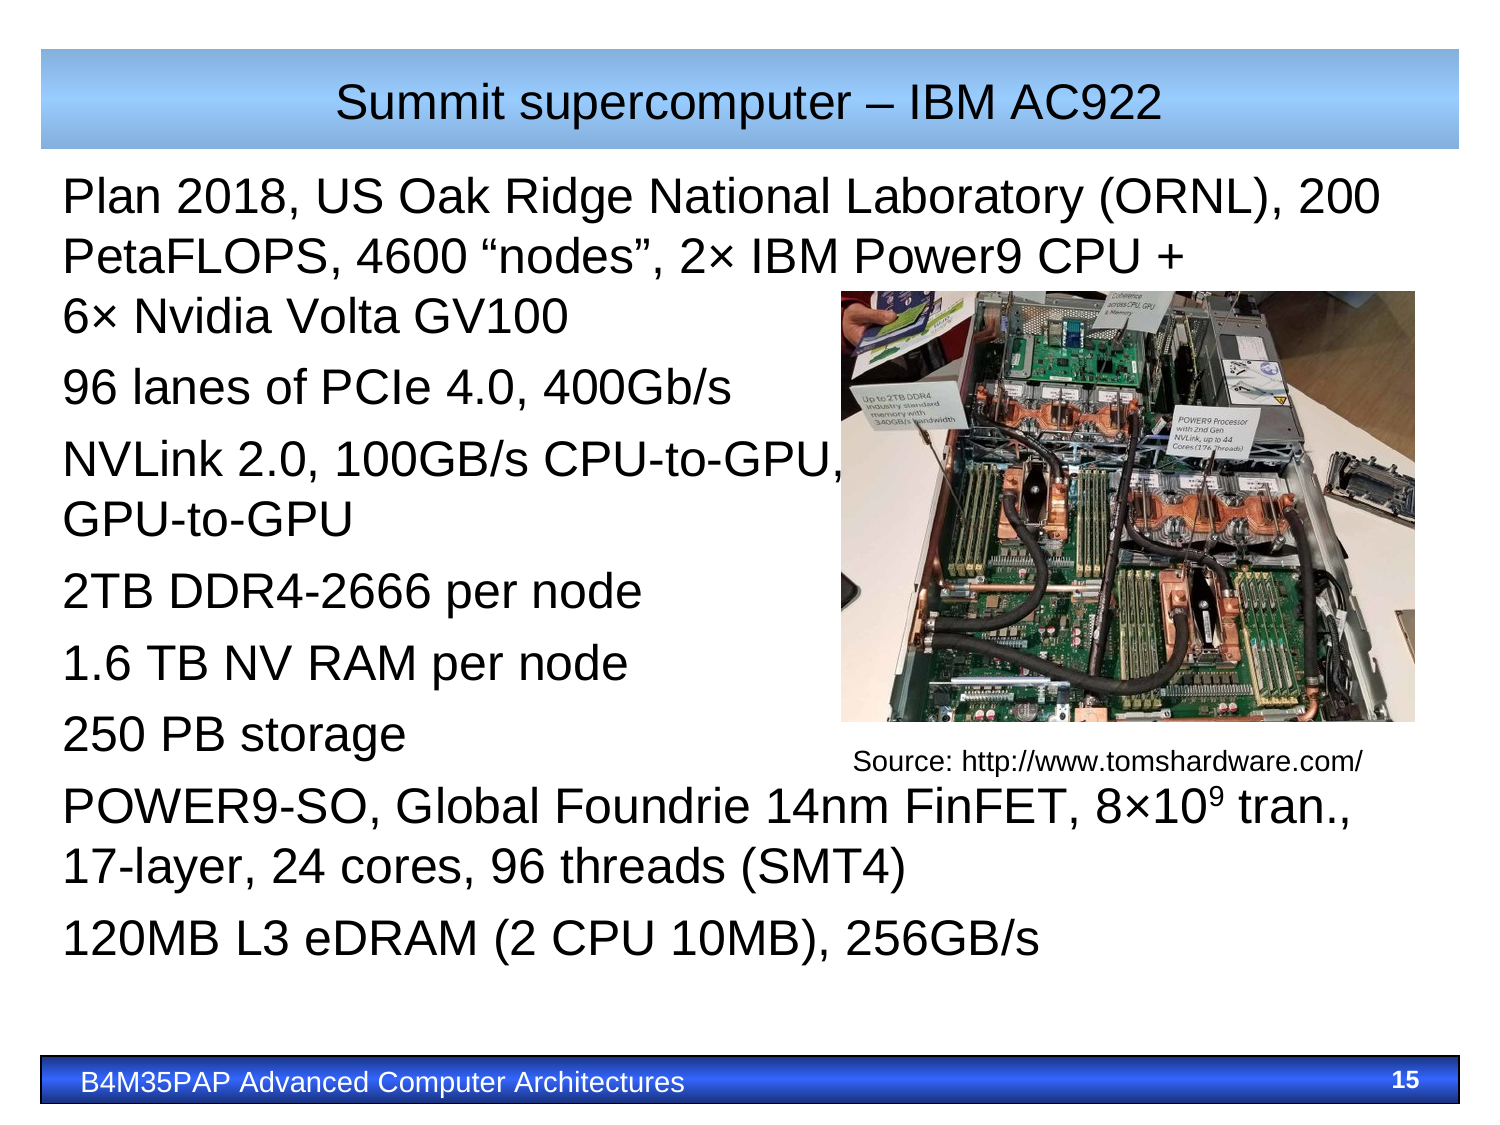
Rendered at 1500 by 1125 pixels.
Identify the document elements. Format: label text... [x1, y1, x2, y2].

text_box Plan 2018, US Oak Ridge National Laboratory (ORNL), 200 PetaFLOPS, 4600 “nodes”, 2× IBM Power9 CPU + 6× Nvidia Volta GV100 96 lanes of PCIe 4.0, 400Gb/s NVLink 2.0, 100GB/s CPU-to-GPU, GPU-to-GPU 2TB DDR4-2666 per node 1.6 TB NV RAM per node 250 PB storage POWER9-SO, Global Foundrie 14nm FinFET, 8×109 tran., 17-layer, 24 cores, 96 threads (SMT4) 120MB L3 eDRAM (2 CPU 10MB), 256GB/s [48, 155, 1412, 990]
text_box Source: http://www.tomshardware.com/ [837, 734, 1392, 785]
title Summit supercomputer – IBM AC922 [41, 49, 1459, 149]
picture [841, 291, 1415, 722]
